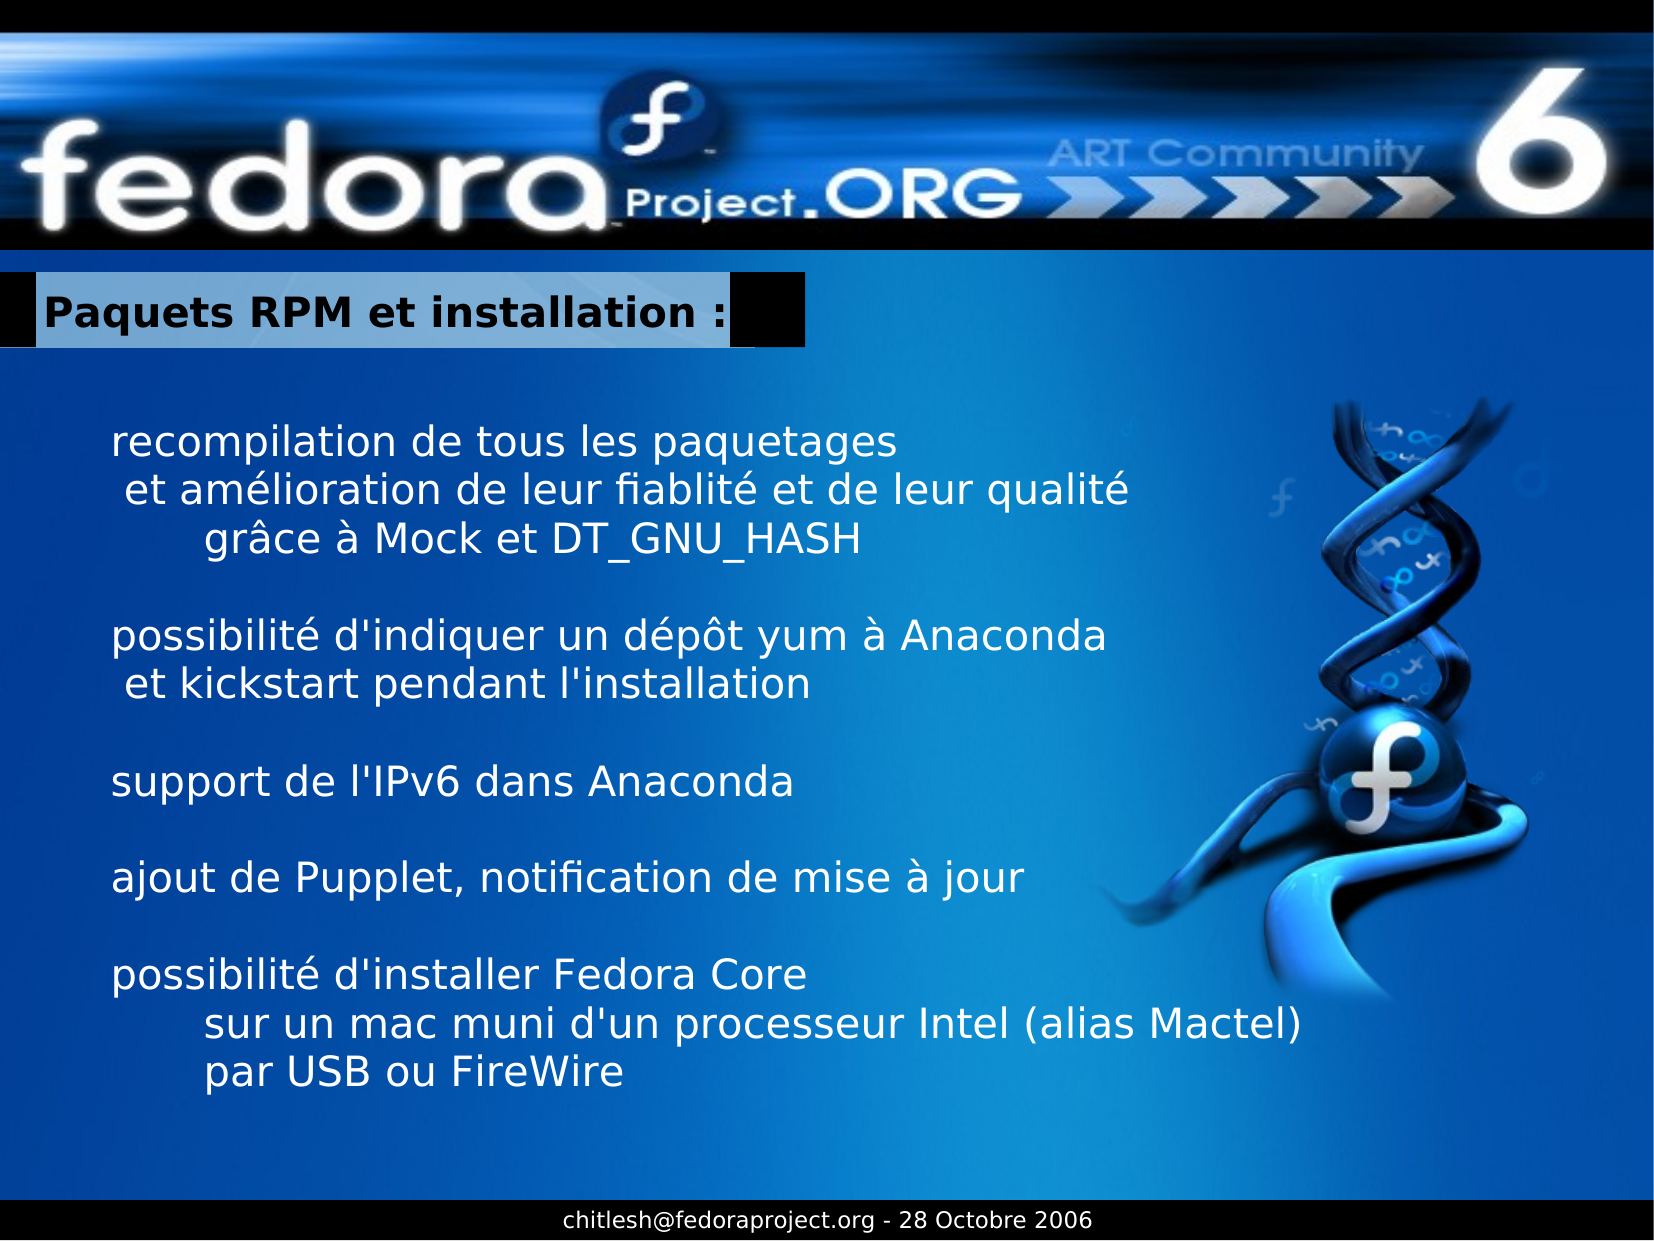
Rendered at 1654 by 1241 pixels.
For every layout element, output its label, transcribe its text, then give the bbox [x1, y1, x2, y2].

picture [0, 0, 1654, 1200]
text_box recompilation de tous les paquetages et amélioration de leur fiablité et de leur qualité grâce à Mock et DT_GNU_HASH possibilité d'indiquer un dépôt yum à Anaconda et kickstart pendant l'installation support de l'IPv6 dans Anaconda ajout de Pupplet, notification de mise à jour possibilité d'installer Fedora Core sur un mac muni d'un processeur Intel (alias Mactel) par USB ou FireWire [82, 410, 1354, 1105]
text_box [0, 272, 36, 348]
text_box [730, 272, 806, 348]
